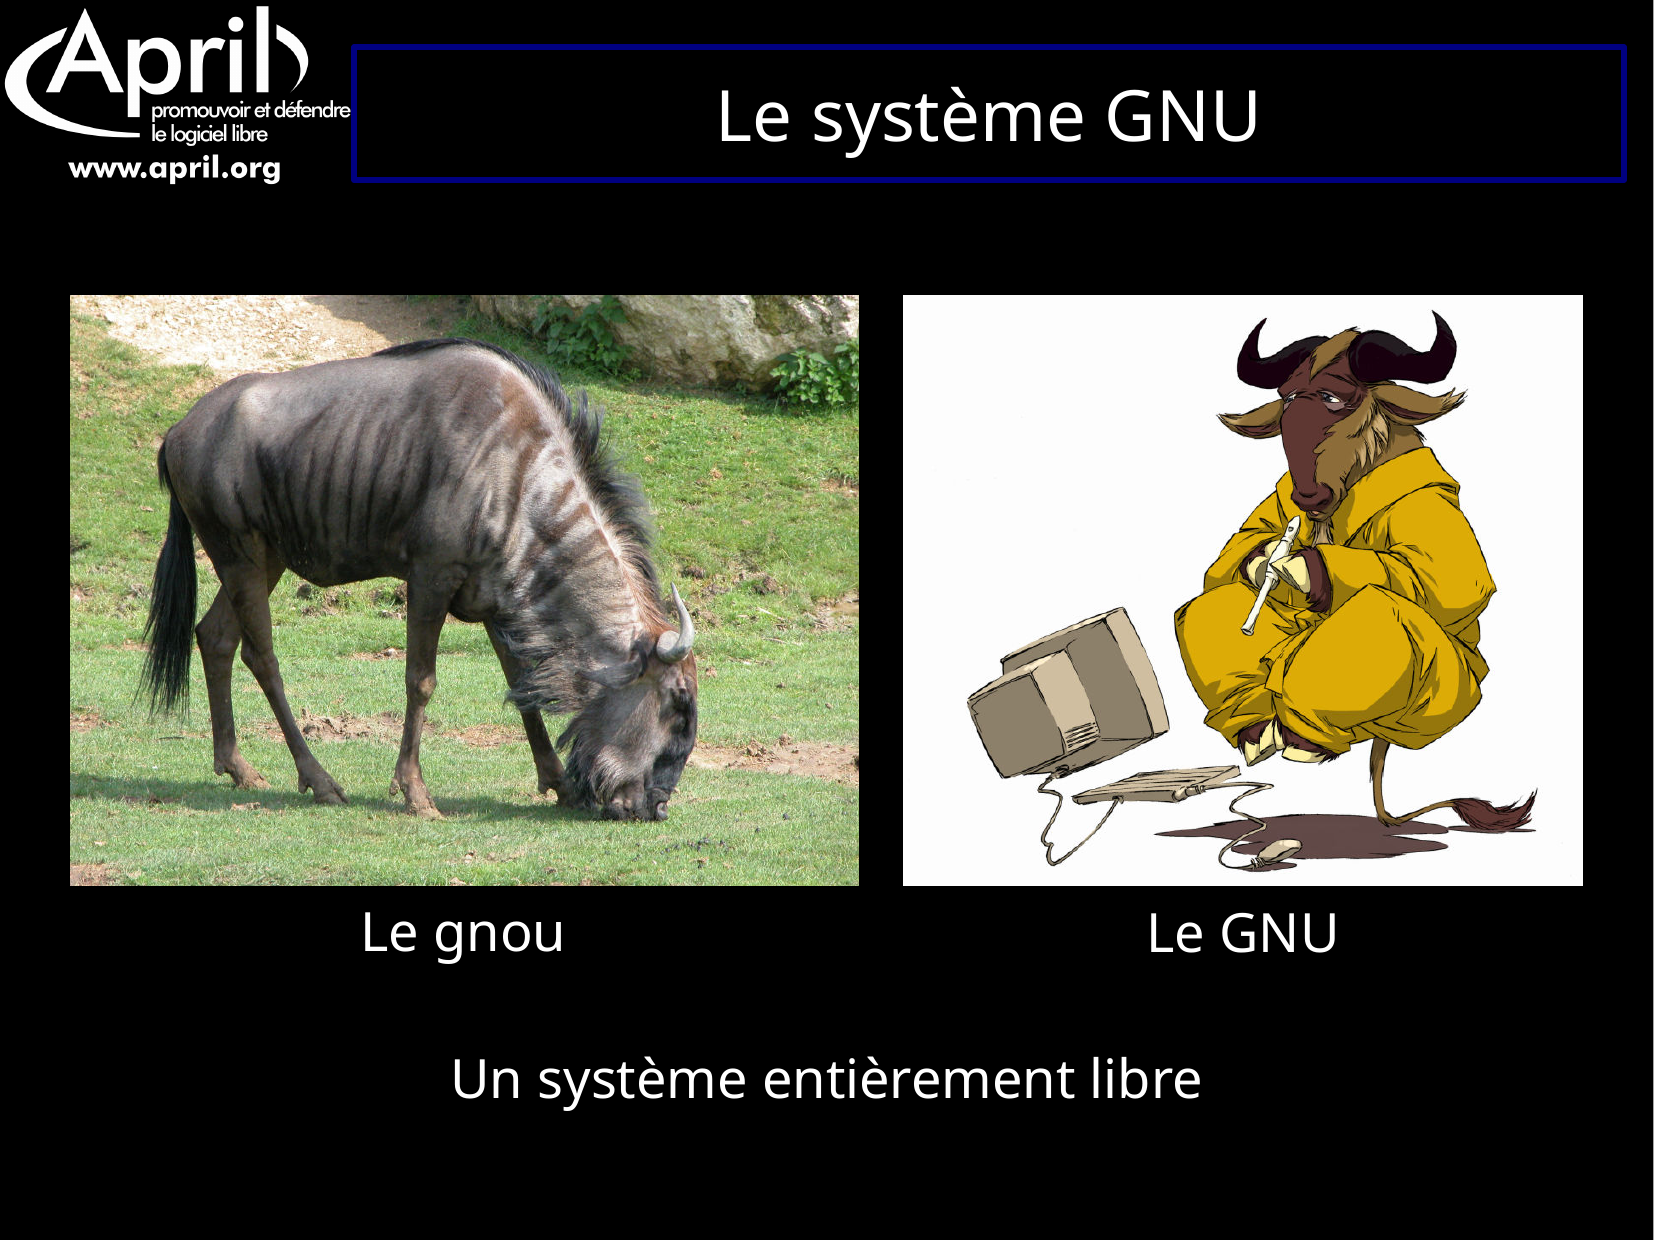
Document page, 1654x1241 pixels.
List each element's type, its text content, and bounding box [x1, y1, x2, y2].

picture [903, 295, 1583, 886]
text_box Le GNU [903, 886, 1583, 965]
picture [0, 0, 355, 200]
text_box Un système entièrement libre [301, 1033, 1353, 1112]
picture [70, 295, 859, 886]
text_box Le gnou [70, 885, 857, 964]
title Le système GNU [354, 47, 1625, 181]
